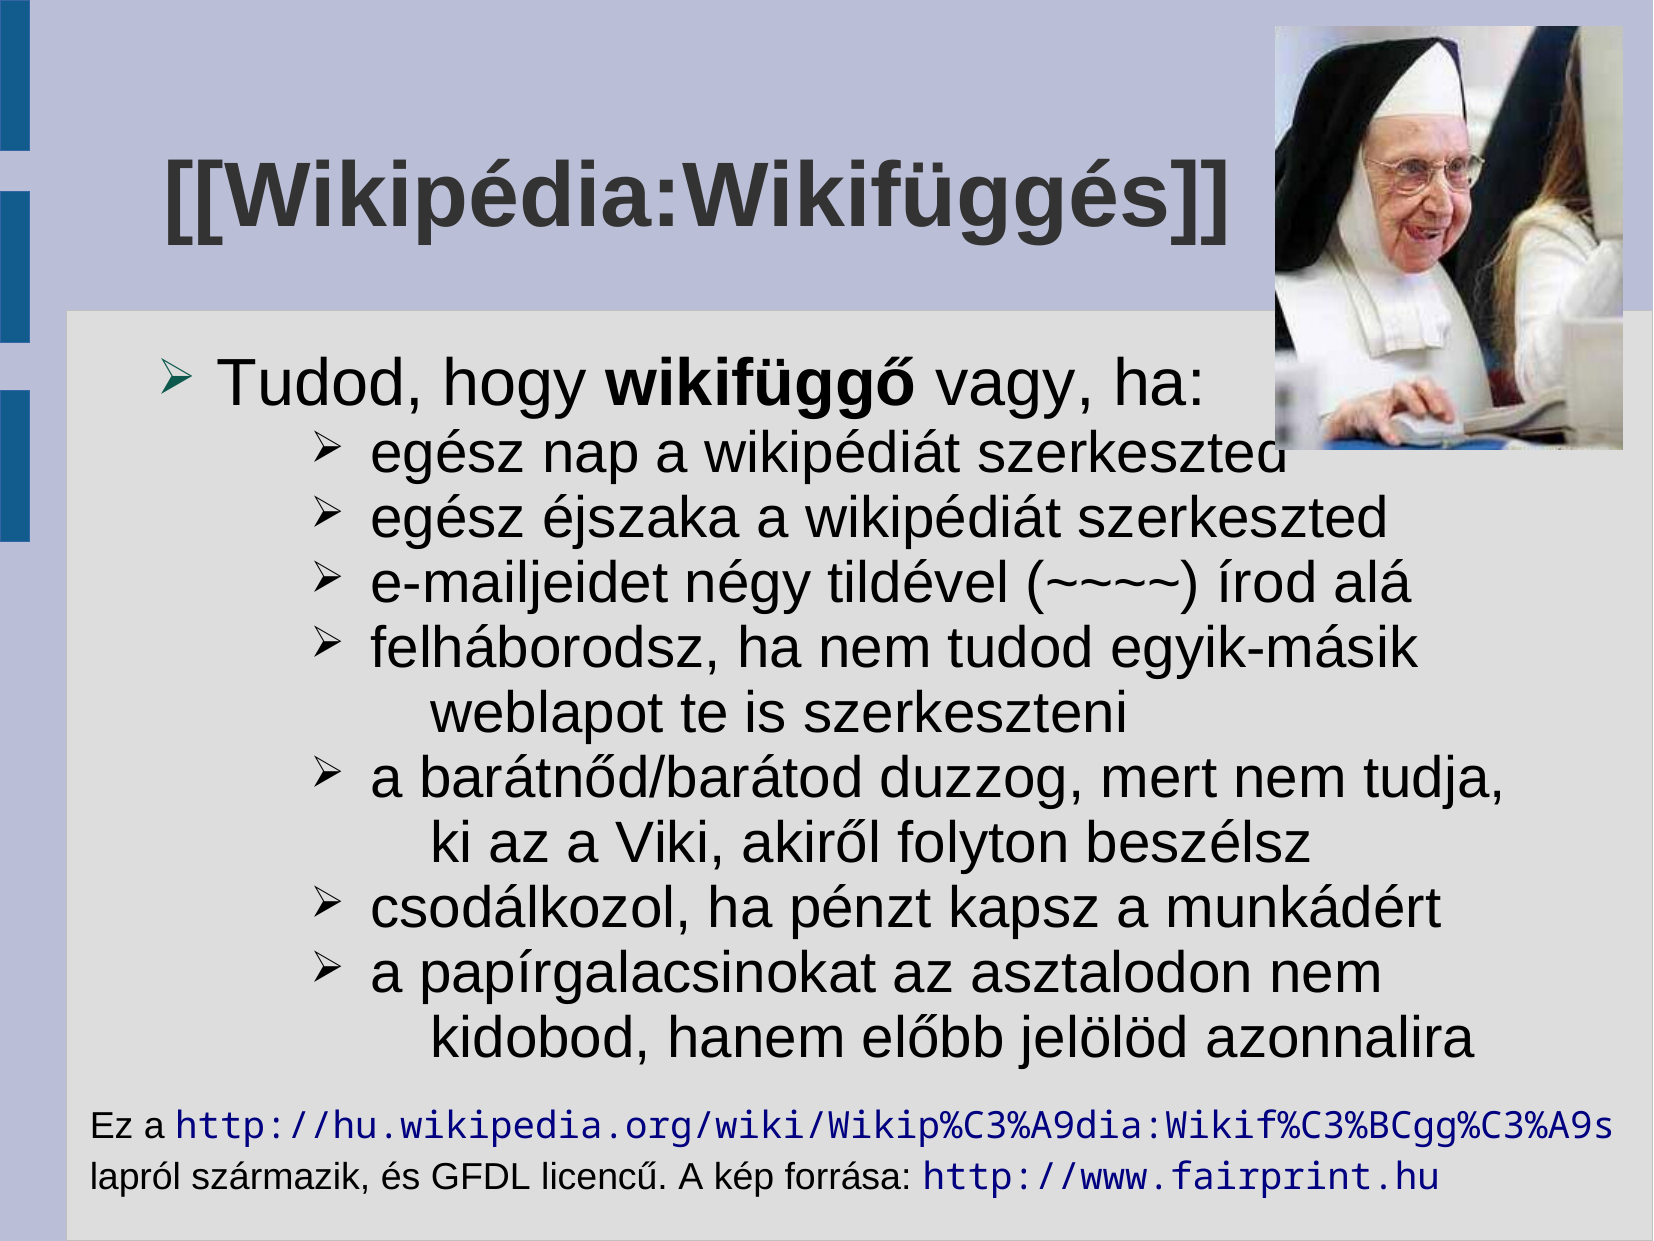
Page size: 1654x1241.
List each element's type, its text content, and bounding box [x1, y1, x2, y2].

title [[Wikipédia:Wikifüggés]] [121, 91, 1275, 299]
text_box Ez a http://hu.wikipedia.org/wiki/Wikip%C3%A9dia:Wikif%C3%BCgg%C3%A9s lapról származik, és GFDL licencű. A kép forrása: http://www.fairprint.hu [75, 1091, 1653, 1210]
picture [1275, 26, 1623, 451]
list Tudod, hogy wikifüggő vagy, ha: egész nap a wikipédiát szerkeszted egész éjszaka a wikipédiát szerkeszted e-mailjeidet négy tildével (~~~~) írod alá felháborodsz, ha nem tudod egyik-másik weblapot te is szerkeszteni a barátnőd/barátod duzzog, mert nem tudja, ki az a Viki, akiről folyton beszélsz csodálkozol, ha pénzt kapsz a munkádért a papírgalacsinokat az asztalodon nem kidobod, hanem előbb jelölöd azonnalira [121, 344, 1538, 1091]
